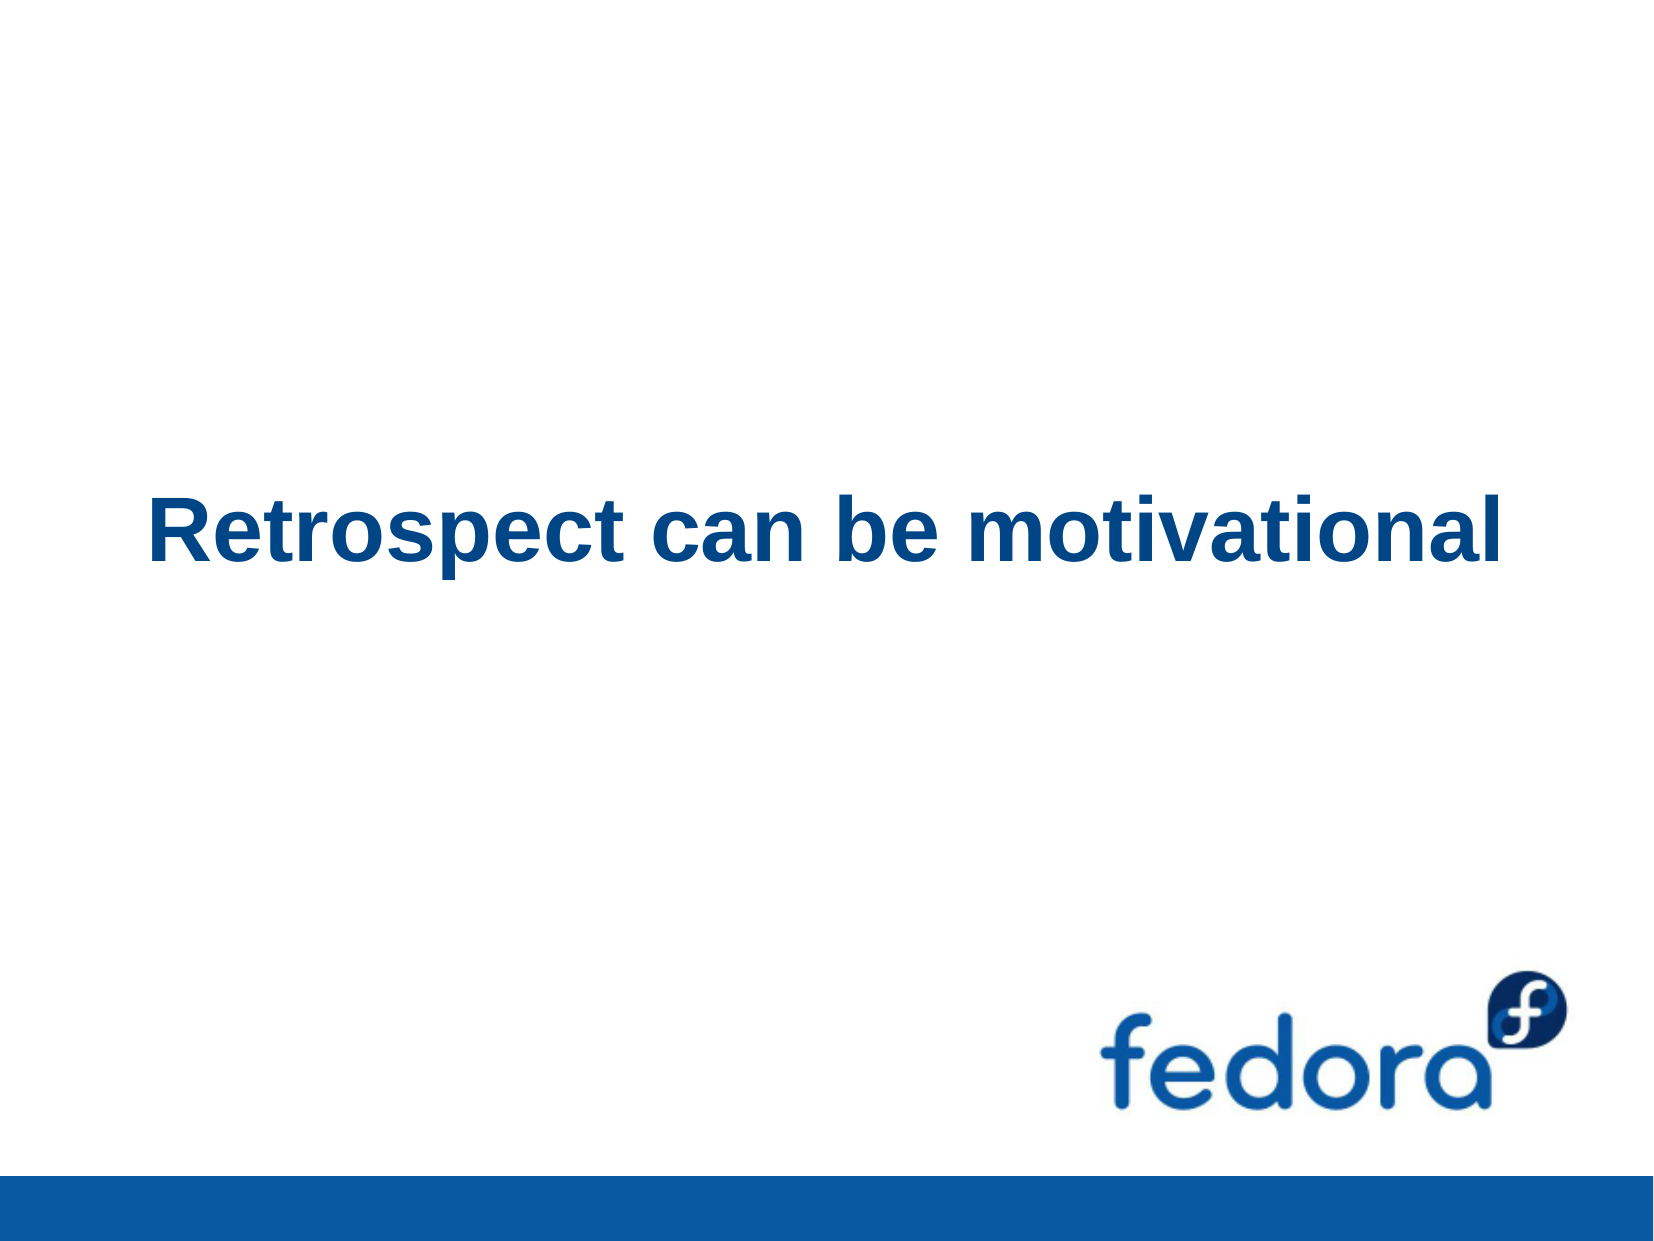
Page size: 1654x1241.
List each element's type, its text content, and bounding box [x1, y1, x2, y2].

picture [1087, 959, 1576, 1125]
subtitle Retrospect can be motivational [82, 56, 1571, 1102]
picture [0, 1176, 1654, 1241]
